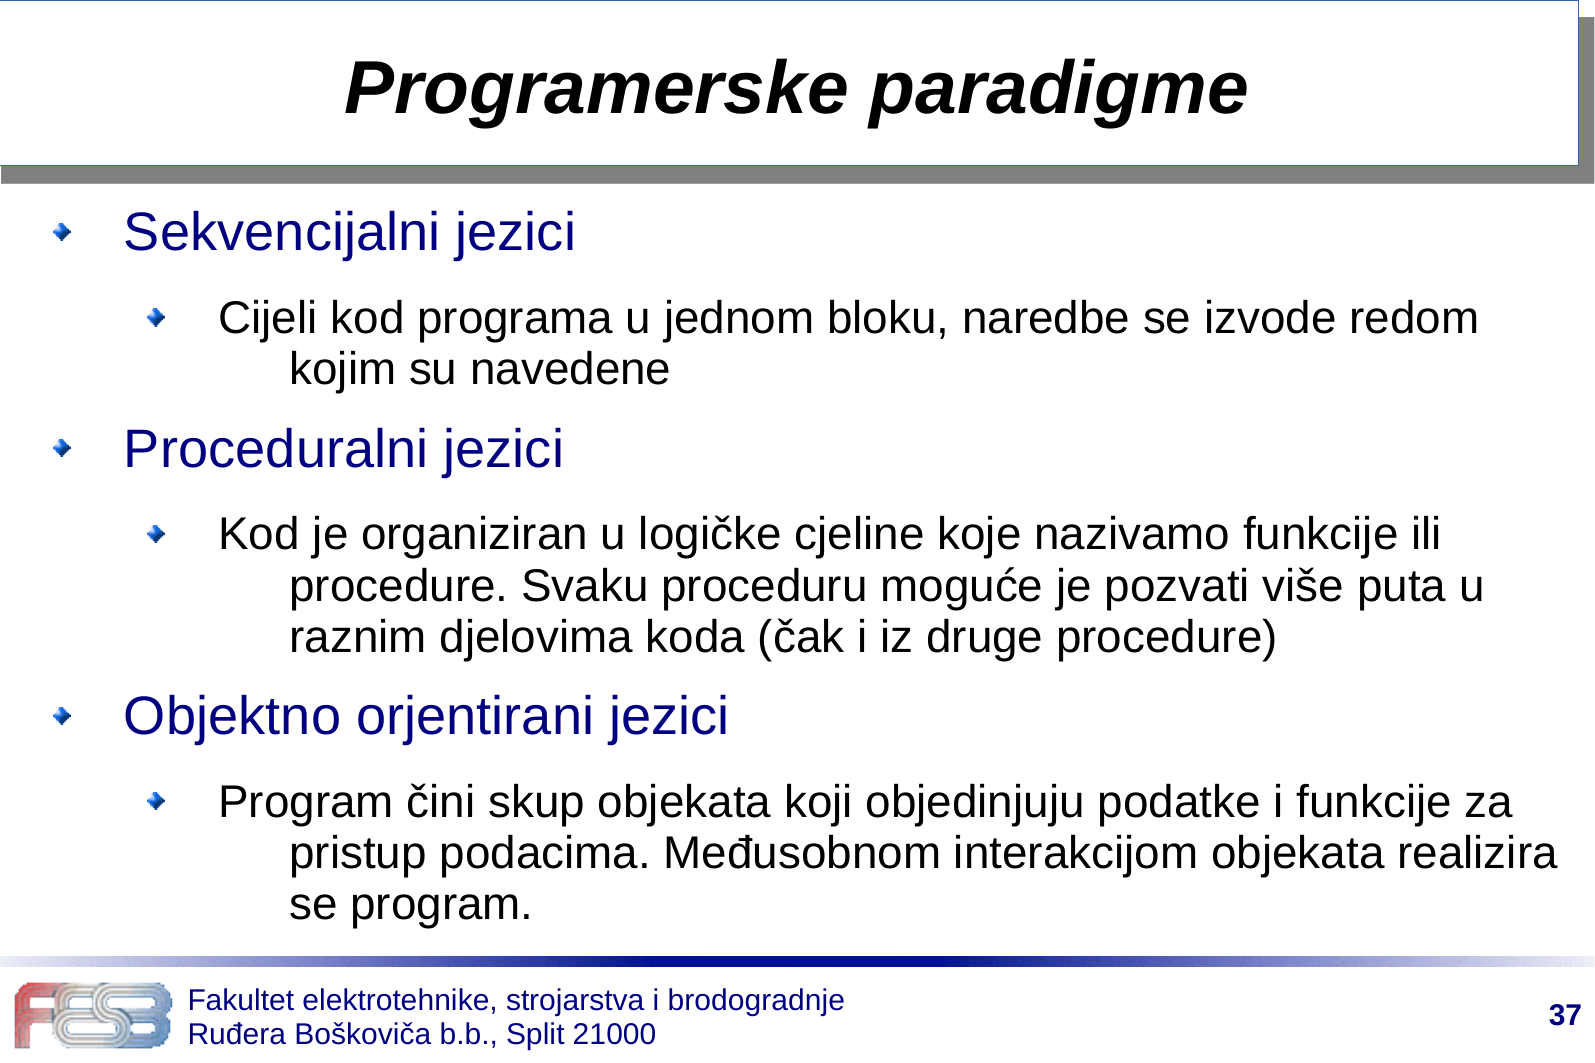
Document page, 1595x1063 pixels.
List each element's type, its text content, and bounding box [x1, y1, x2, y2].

picture [9, 975, 177, 1059]
title Programerske paradigme [0, 0, 1595, 175]
picture [0, 956, 1595, 967]
list Sekvencijalni jezici Cijeli kod programa u jednom bloku, naredbe se izvode redom kojim su navedene Proceduralni jezici Kod je organiziran u logičke cjeline koje nazivamo funkcije ili procedure. Svaku proceduru moguće je pozvati više puta u raznim djelovima koda (čak i iz druge procedure) Objektno orjentirani jezici Program čini skup objekata koji objedinjuju podatke i funkcije za pristup podacima. Međusobnom interakcijom objekata realizira se program. [29, 201, 1565, 944]
